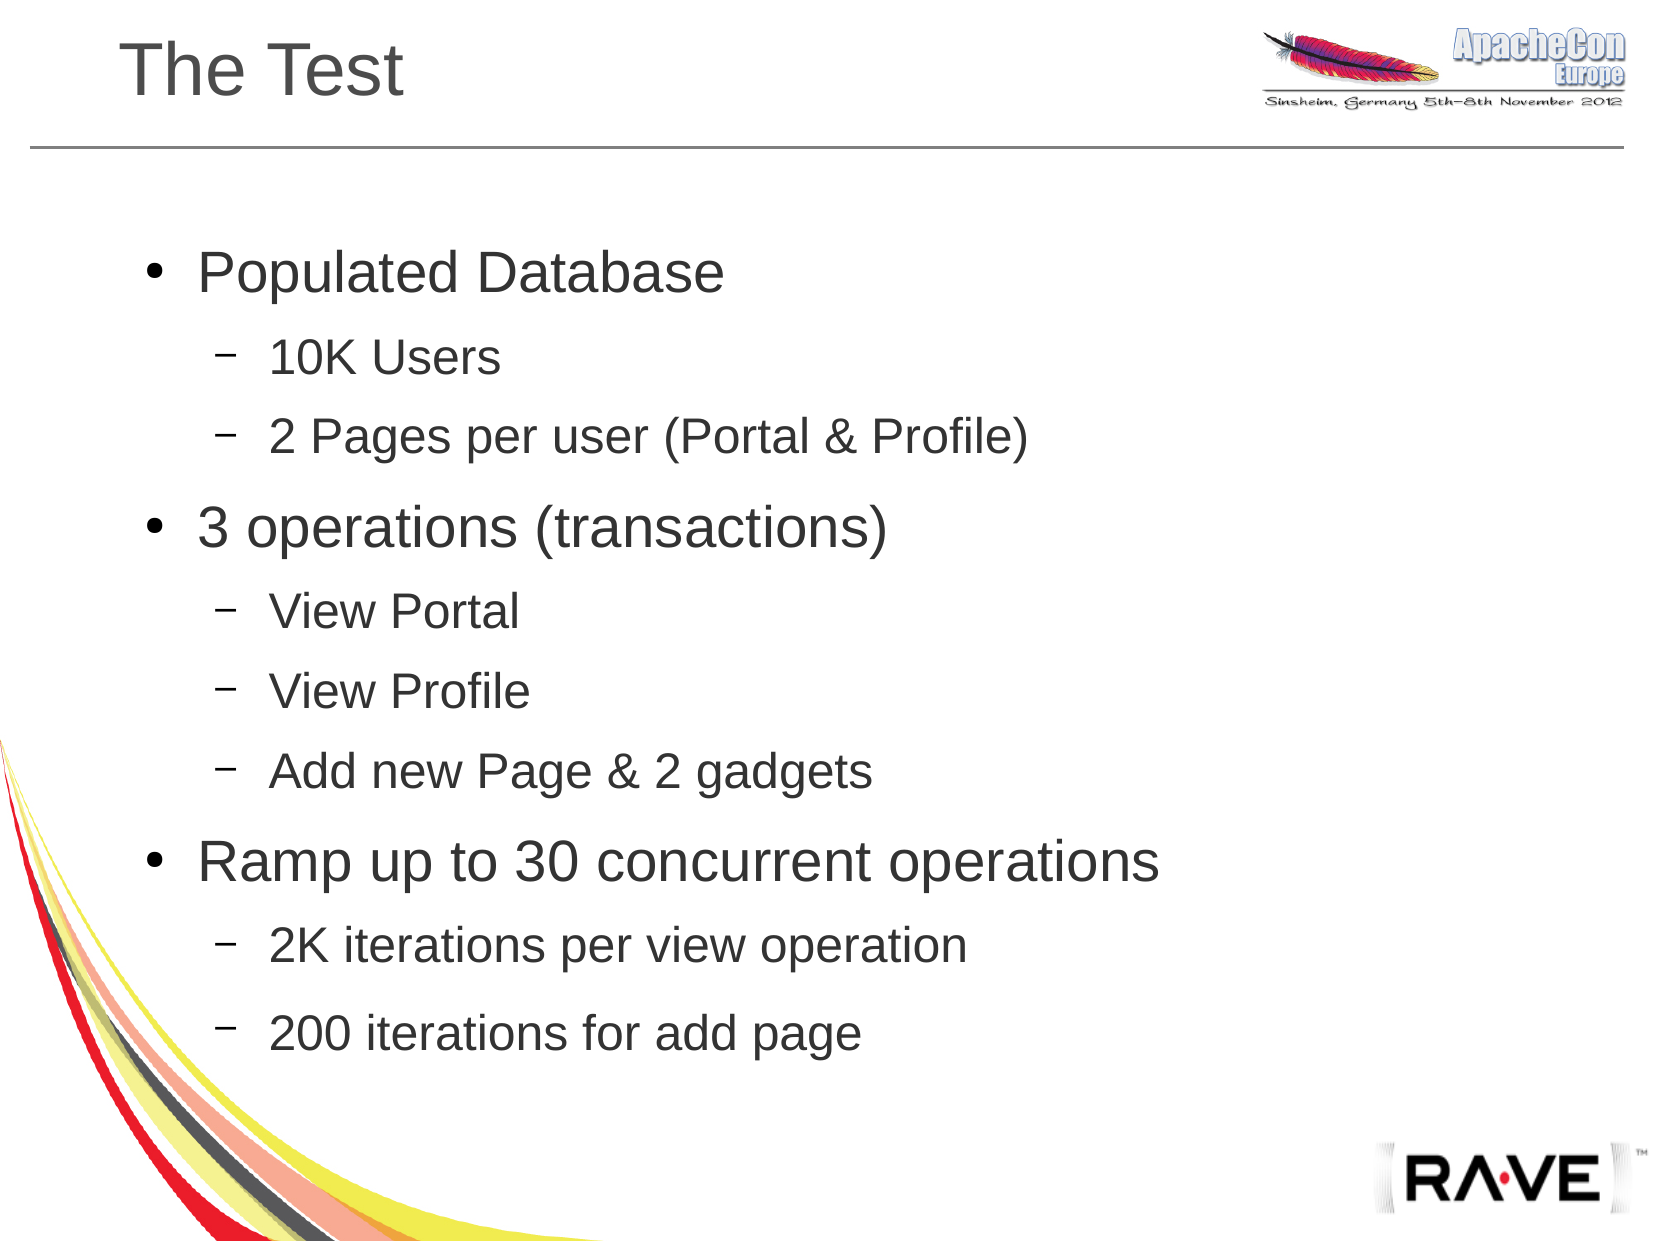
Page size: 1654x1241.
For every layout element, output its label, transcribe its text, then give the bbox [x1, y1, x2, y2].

title The Test [118, 20, 1477, 119]
picture [0, 0, 1654, 1241]
list Populated Database 10K Users 2 Pages per user (Portal & Profile) 3 operations (transactions) View Portal View Profile Add new Page & 2 gadgets Ramp up to 30 concurrent operations 2K iterations per view operation 200 iterations for add page [126, 240, 1545, 1063]
